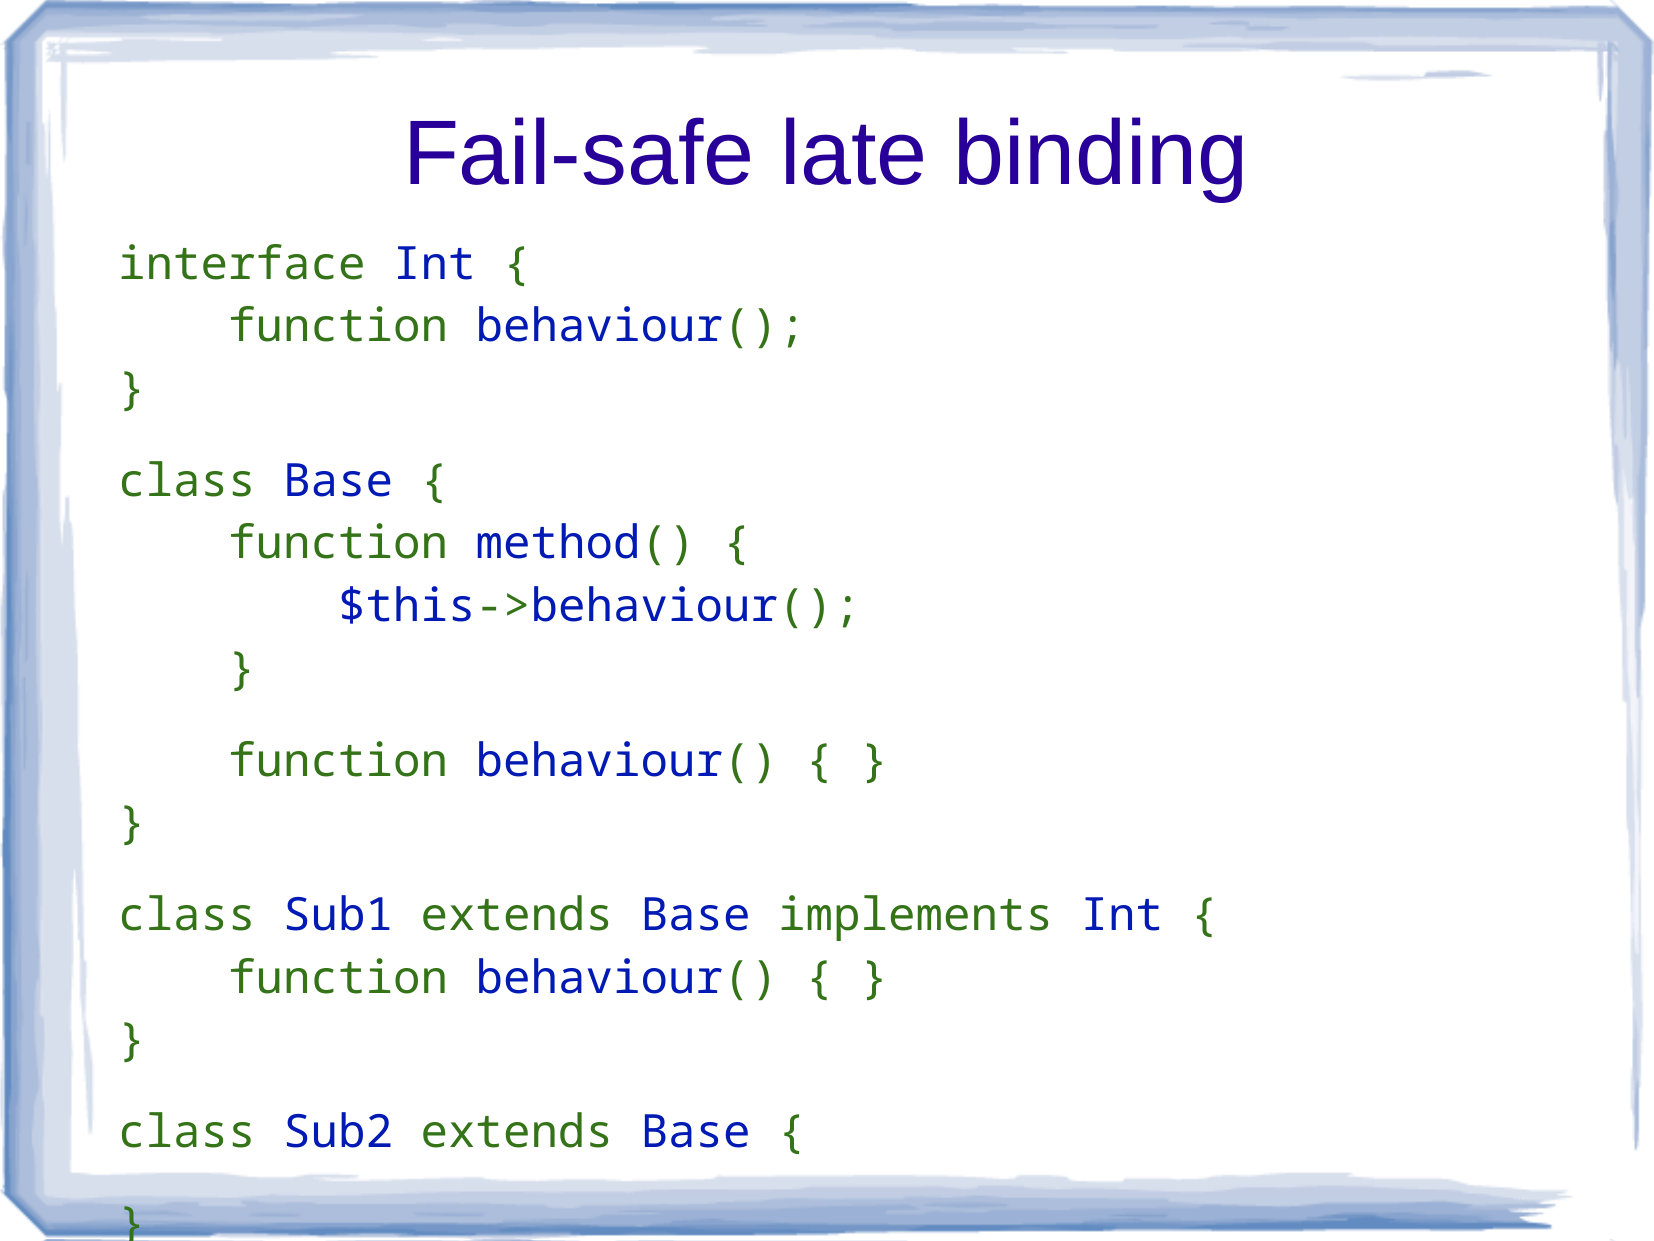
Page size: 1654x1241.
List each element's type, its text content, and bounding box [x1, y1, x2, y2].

title Fail-safe late binding [82, 49, 1571, 257]
picture [0, 0, 1654, 1241]
list interface Int { function behaviour(); } class Base { function method() { $this->behaviour(); } function behaviour() { } } class Sub1 extends Base implements Int { function behaviour() { } } class Sub2 extends Base { } $sub2 = new Sub2(); $sub2->behaviour(); [118, 230, 1571, 1216]
